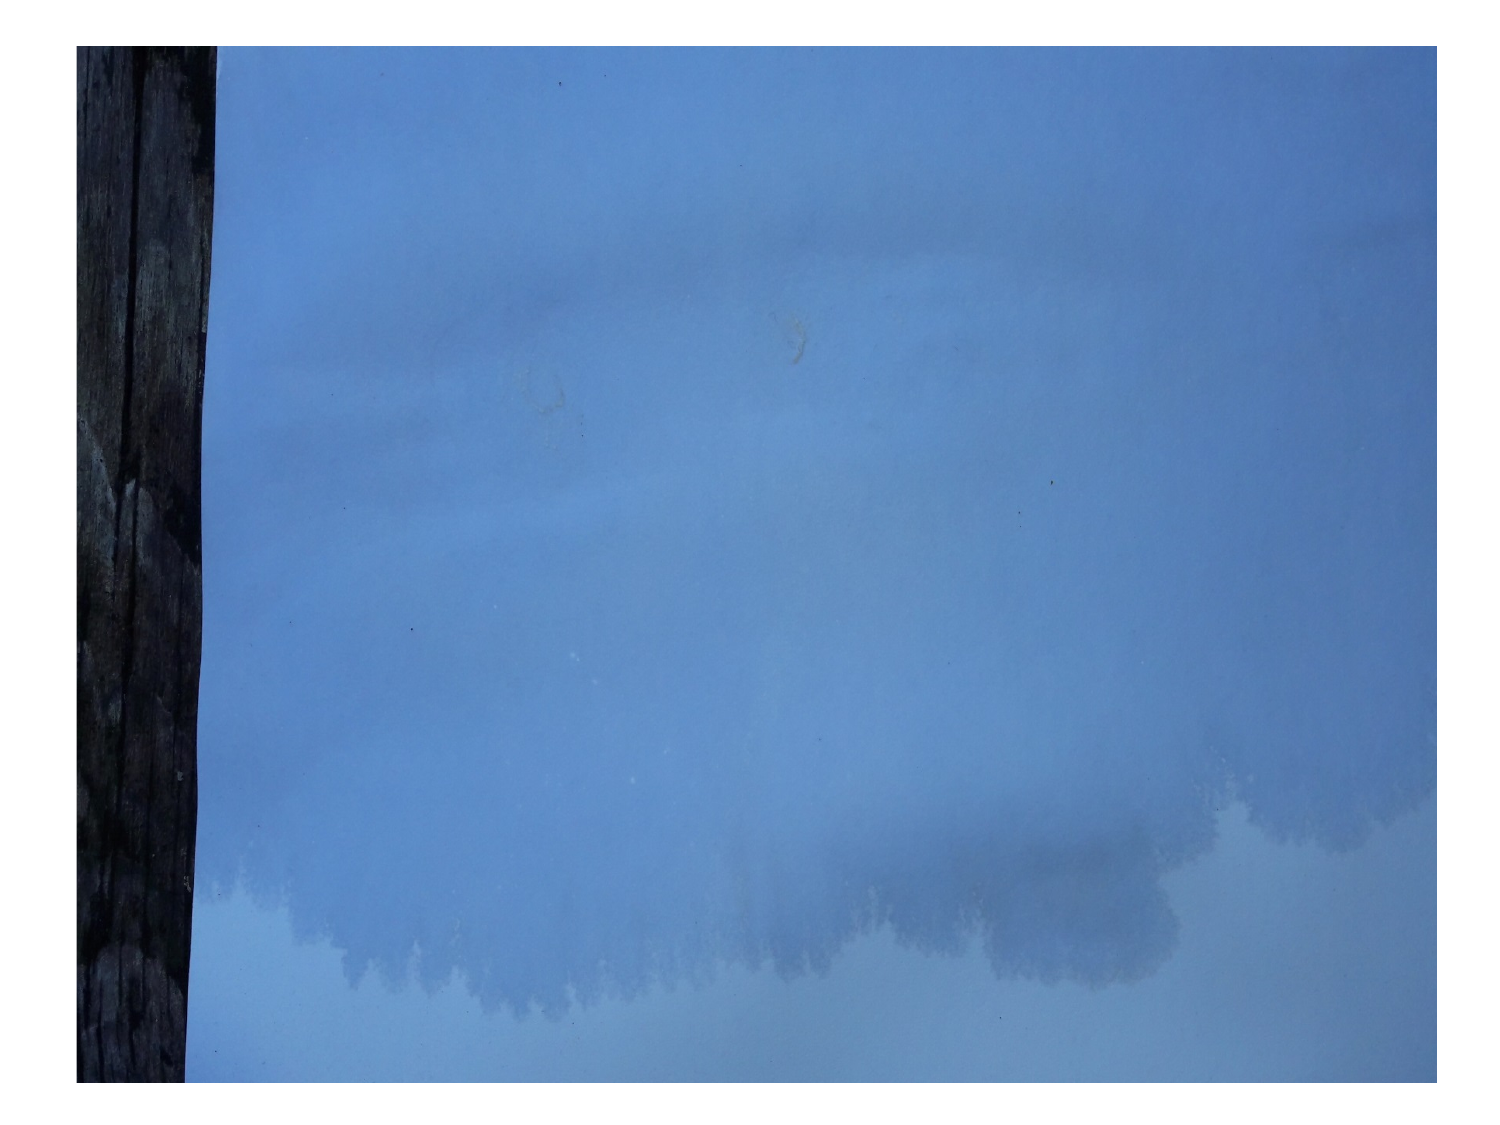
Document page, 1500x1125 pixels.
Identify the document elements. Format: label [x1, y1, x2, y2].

picture [76, 42, 1437, 1083]
